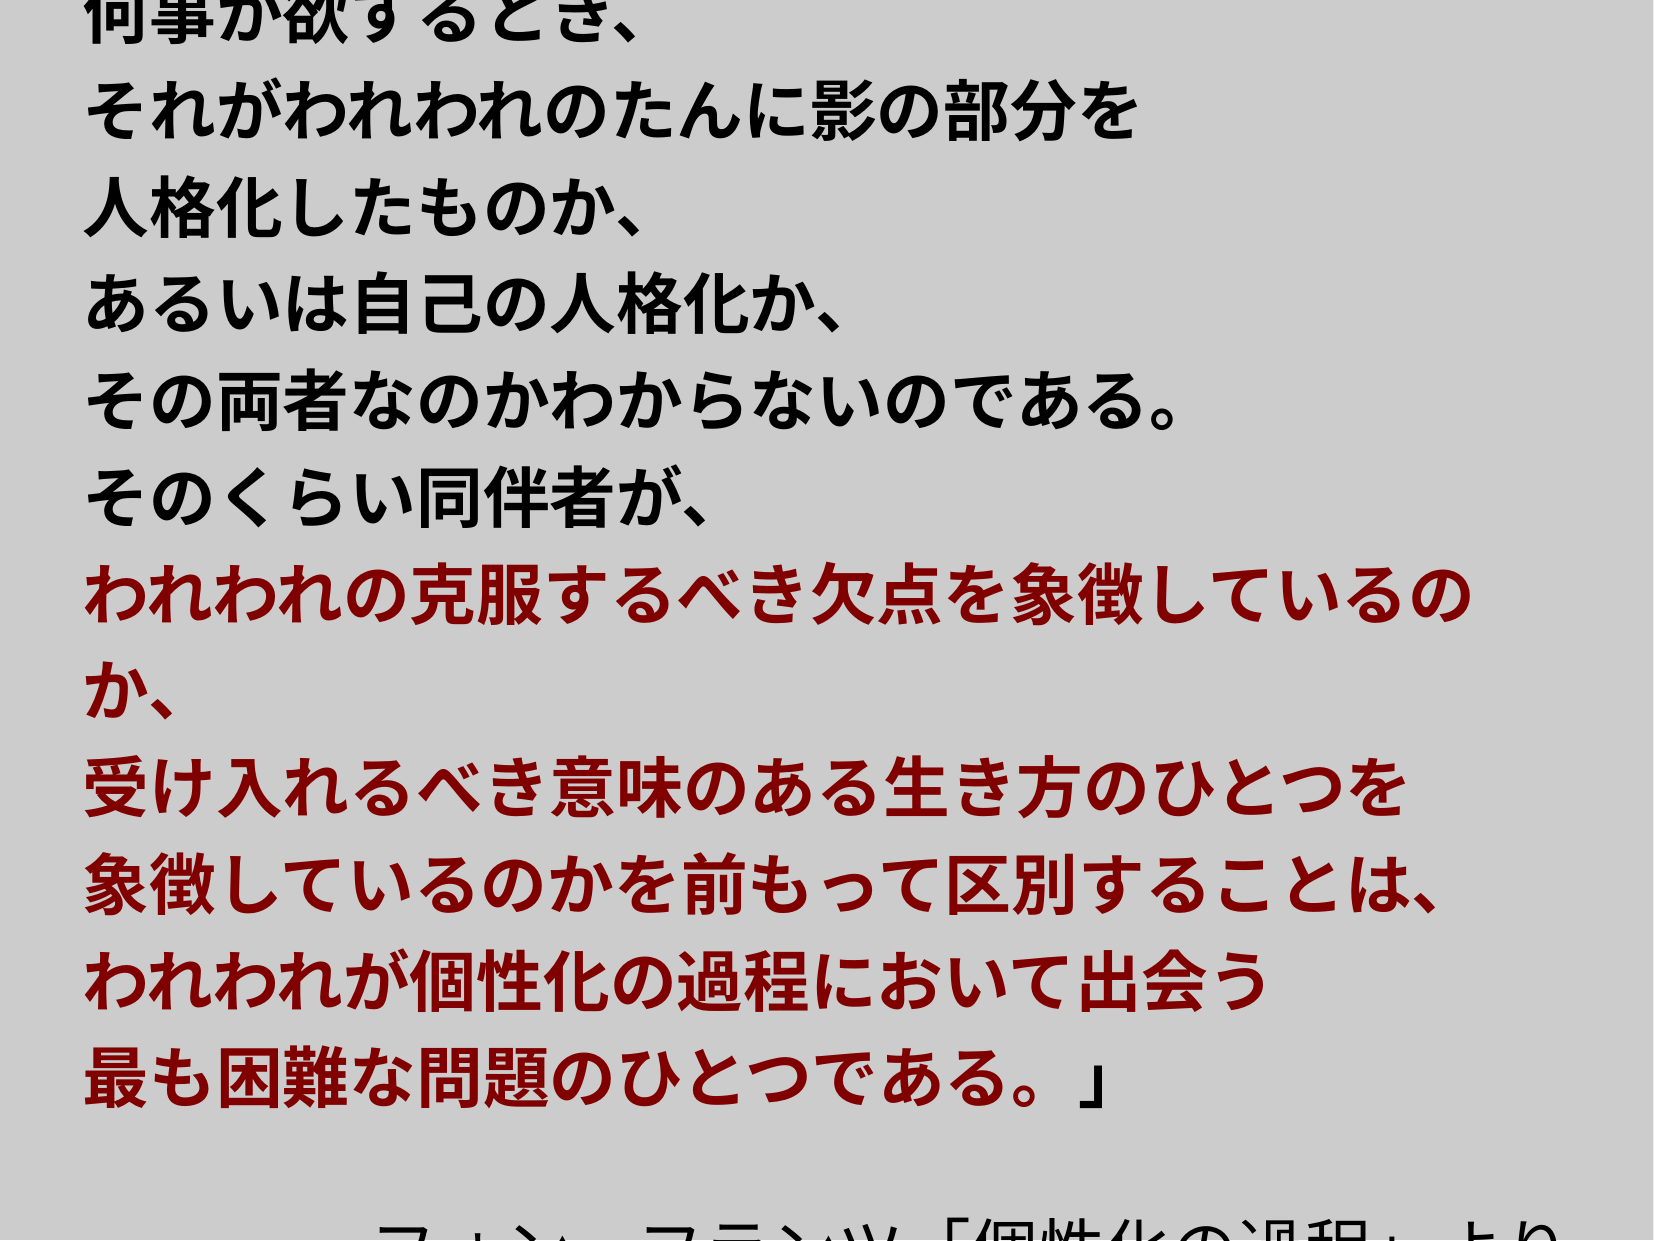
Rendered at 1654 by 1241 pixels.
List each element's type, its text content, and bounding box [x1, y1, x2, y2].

subtitle 「暗い像がわれわれの夢にたち現れ 何事か欲するとき、 それがわれわれのたんに影の部分を 人格化したものか、 あるいは自己の人格化か、 その両者なのかわからないのである。 そのくらい同伴者が、 われわれの克服するべき欠点を象徴しているのか、 受け入れるべき意味のある生き方のひとつを 象徴しているのかを前もって区別することは、 われわれが個性化の過程において出会う 最も困難な問題のひとつである。」 フォン・フランツ「個性化の過程」より [82, 56, 1571, 1102]
